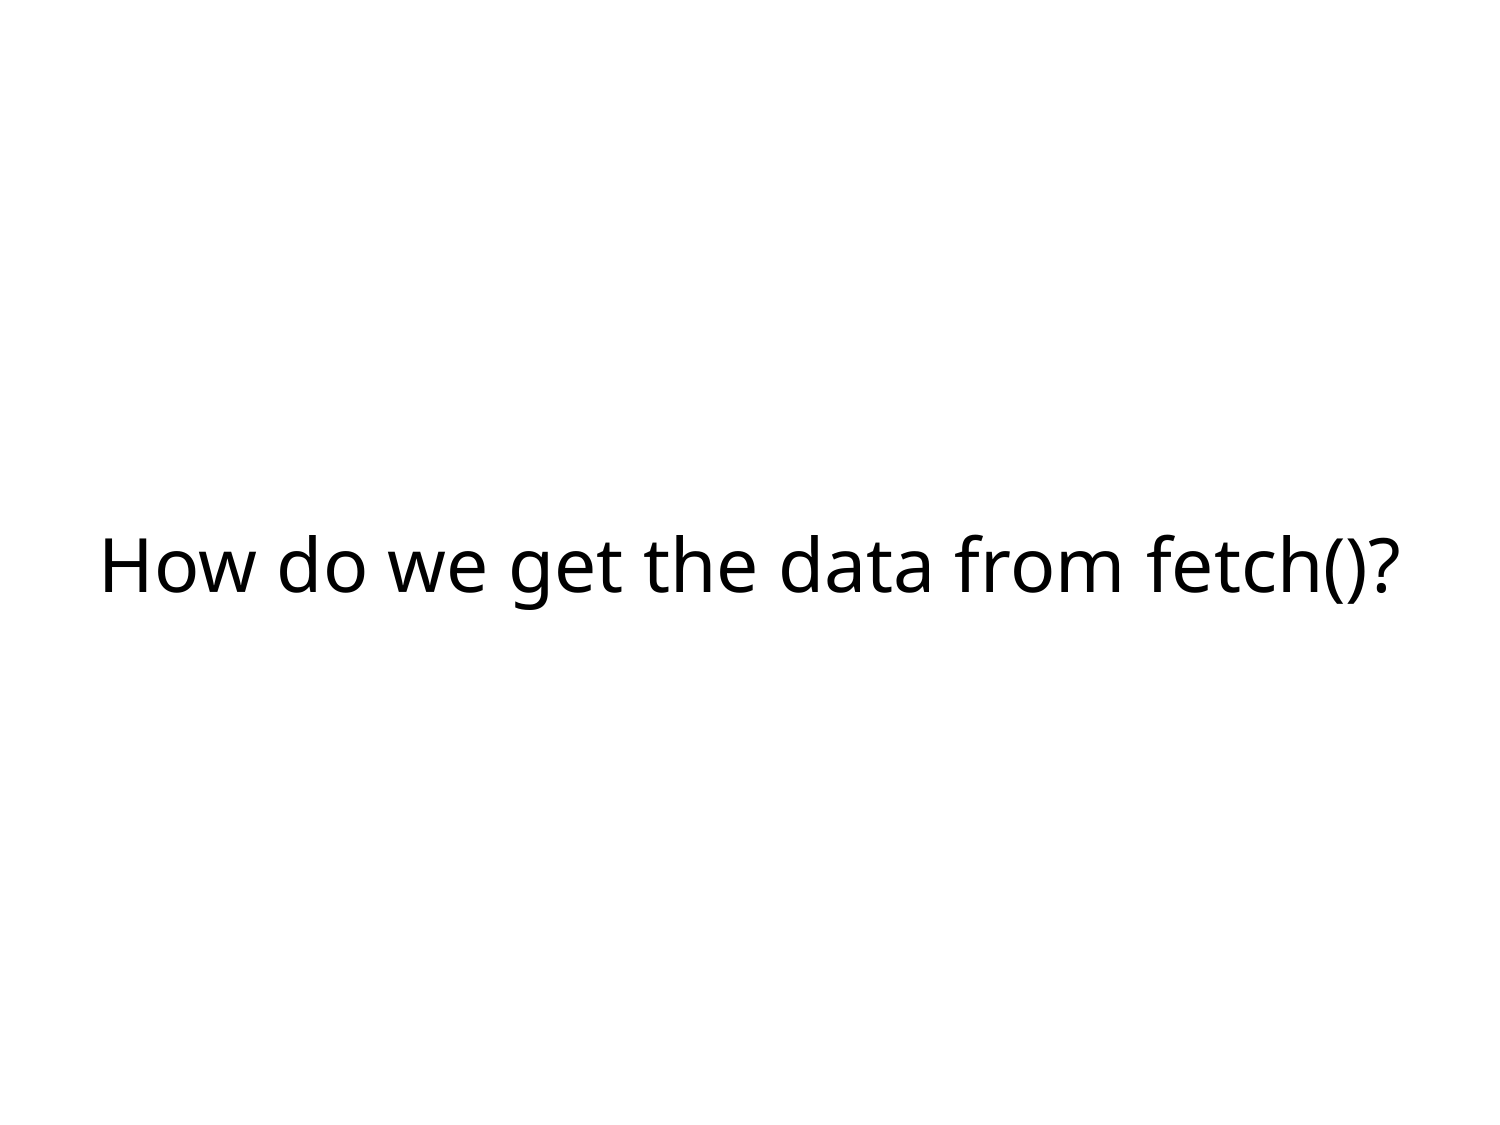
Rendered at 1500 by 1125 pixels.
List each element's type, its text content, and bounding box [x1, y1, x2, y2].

title How do we get the data from fetch()? [51, 470, 1449, 655]
